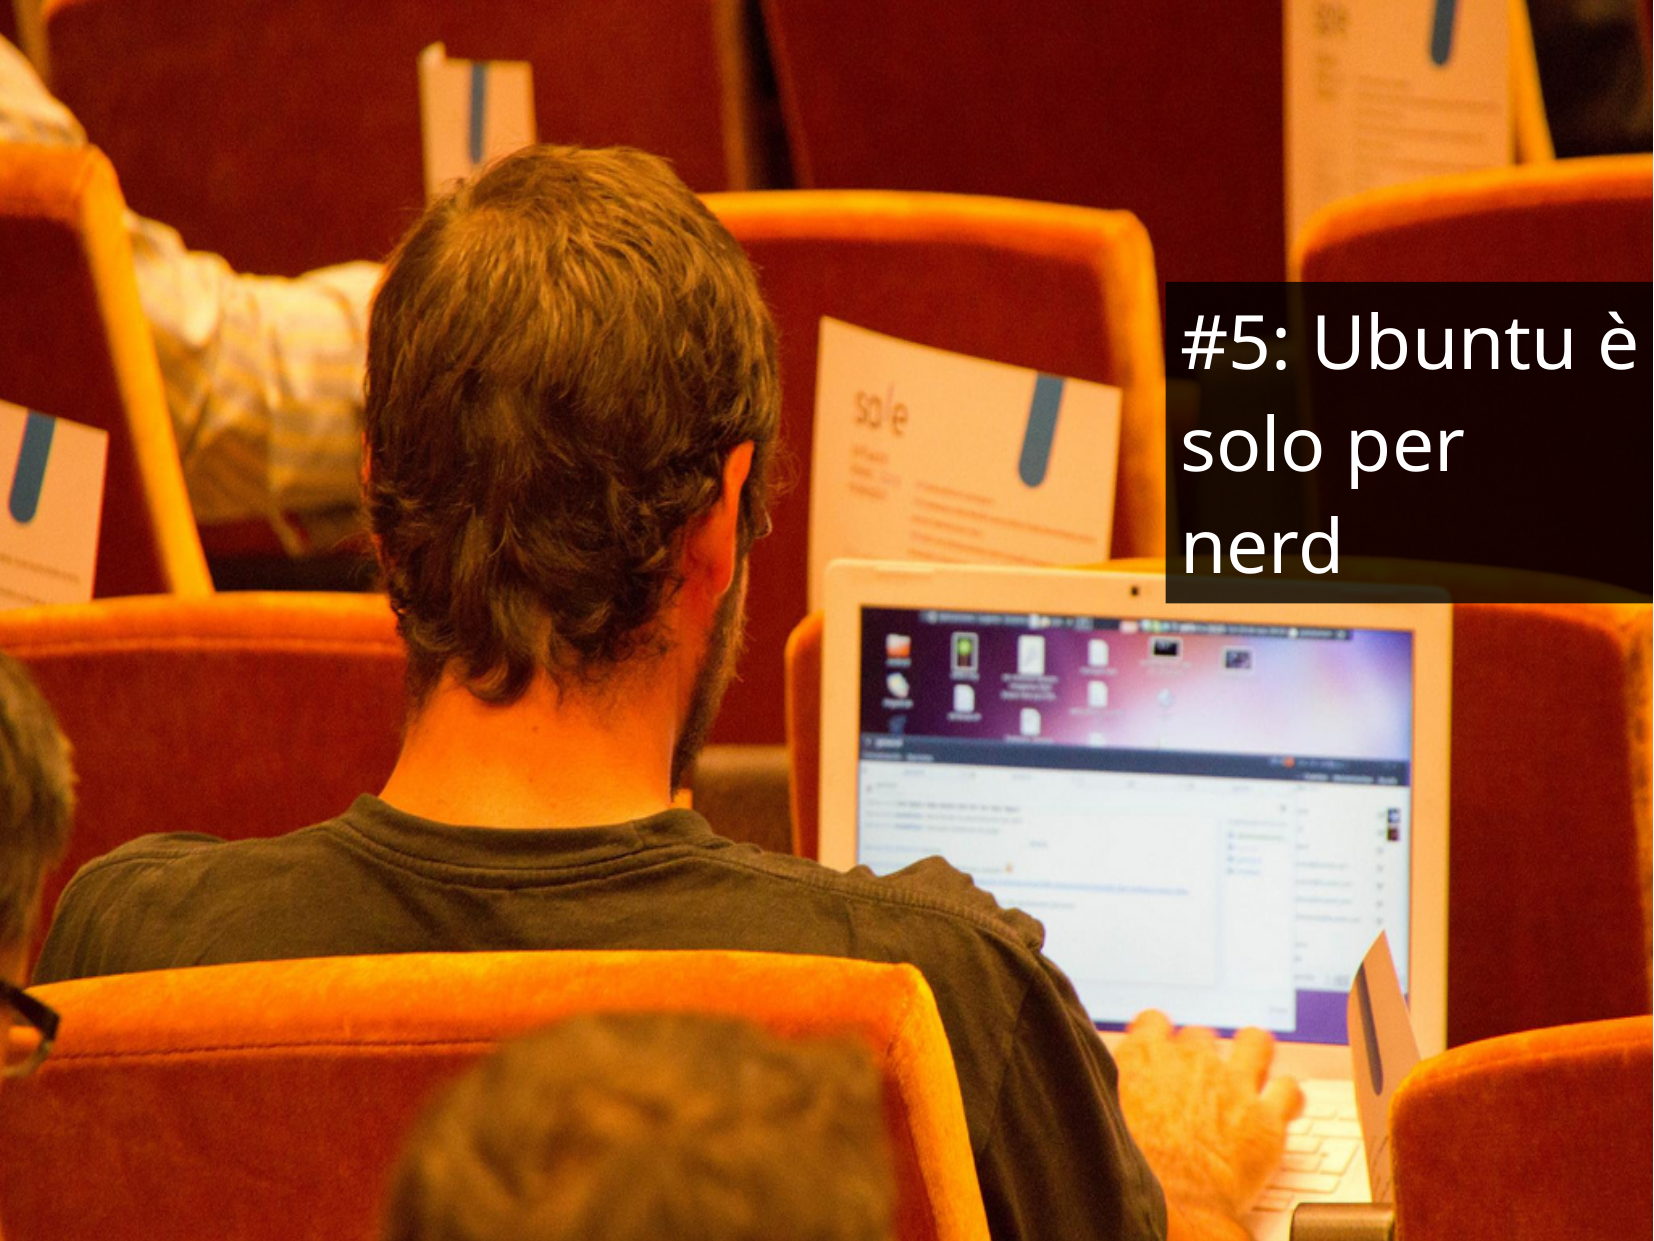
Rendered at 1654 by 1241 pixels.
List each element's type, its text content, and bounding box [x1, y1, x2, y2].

picture [0, 0, 1653, 1241]
text_box #5: Ubuntu è solo per nerd [1165, 281, 1653, 286]
